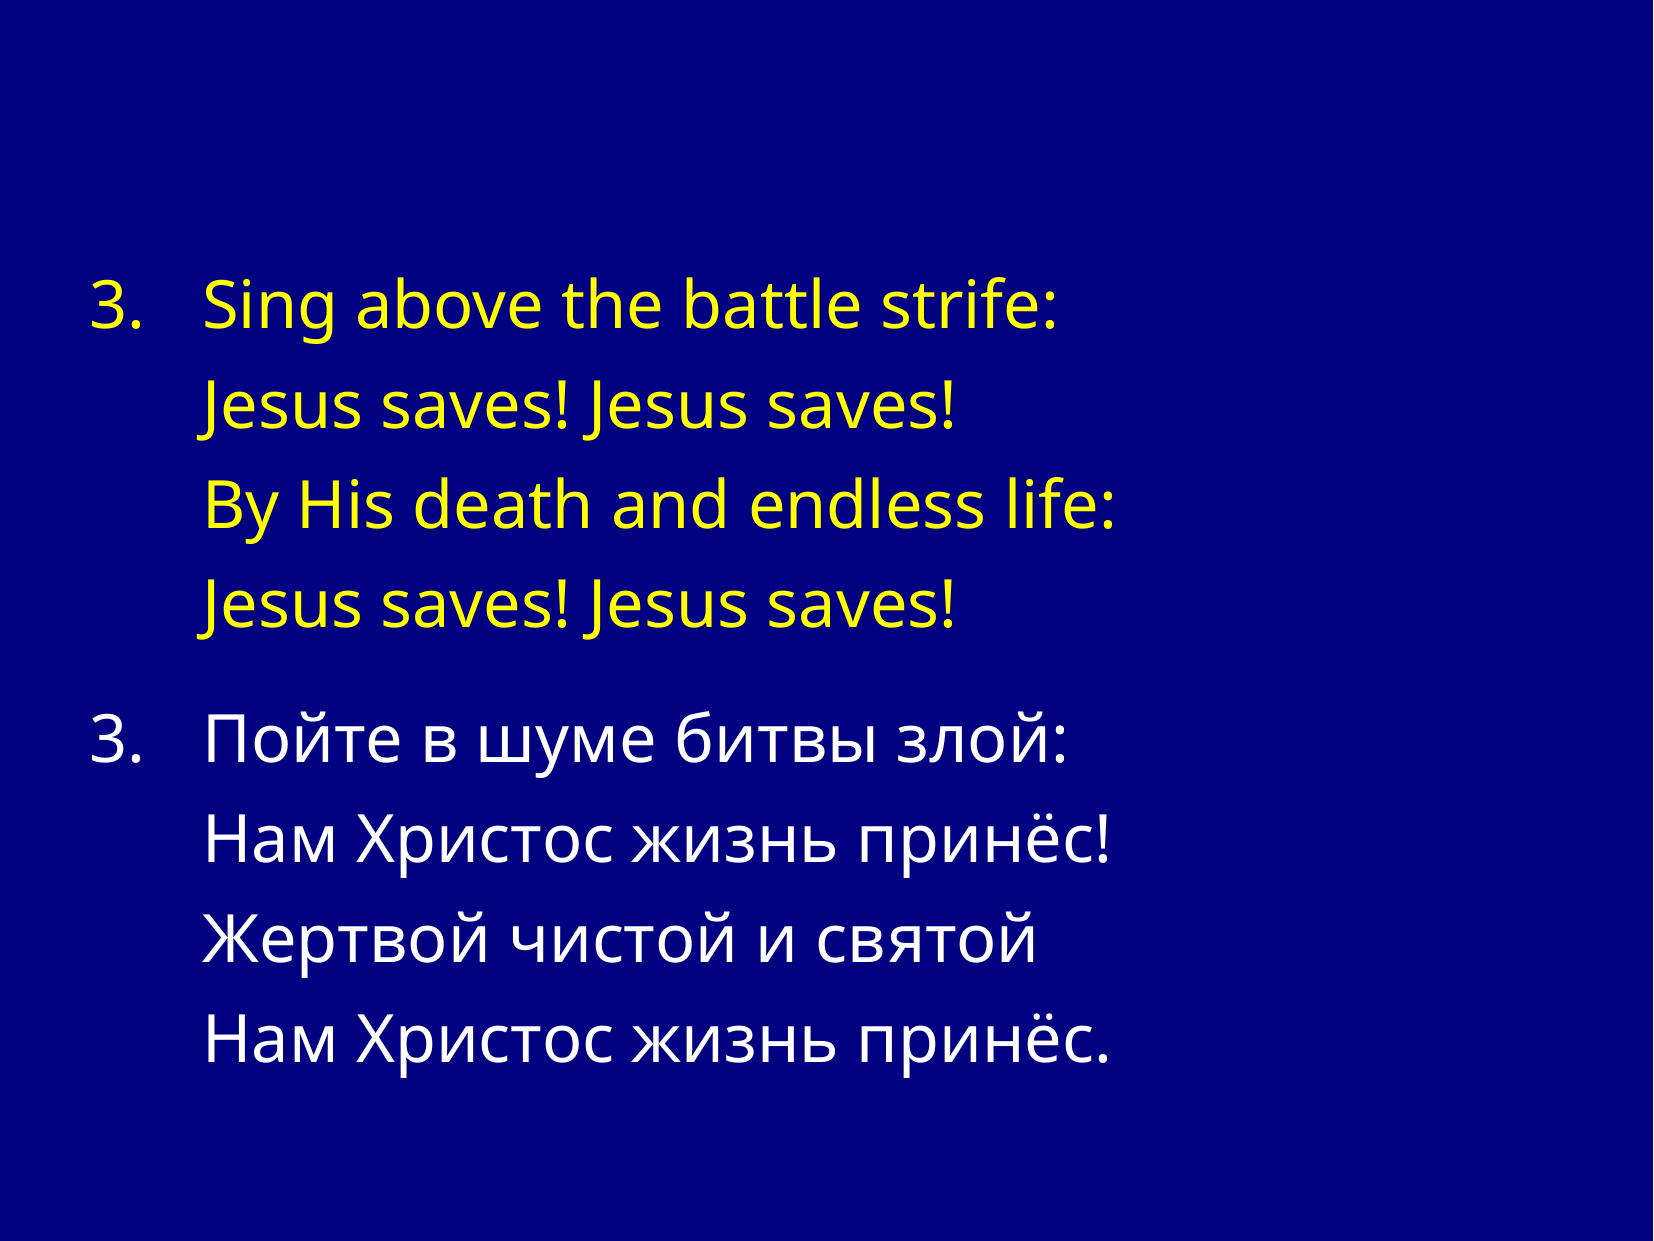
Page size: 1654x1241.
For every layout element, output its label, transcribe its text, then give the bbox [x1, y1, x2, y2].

text_box 3. Пойте в шуме битвы злой: Нам Христос жизнь принёс! Жертвой чистой и святой Нам Христос жизнь принёс. [75, 675, 1576, 1163]
text_box 3. Sing above the battle strife: Jesus saves! Jesus saves! By His death and endless life: Jesus saves! Jesus saves! [75, 150, 1576, 638]
